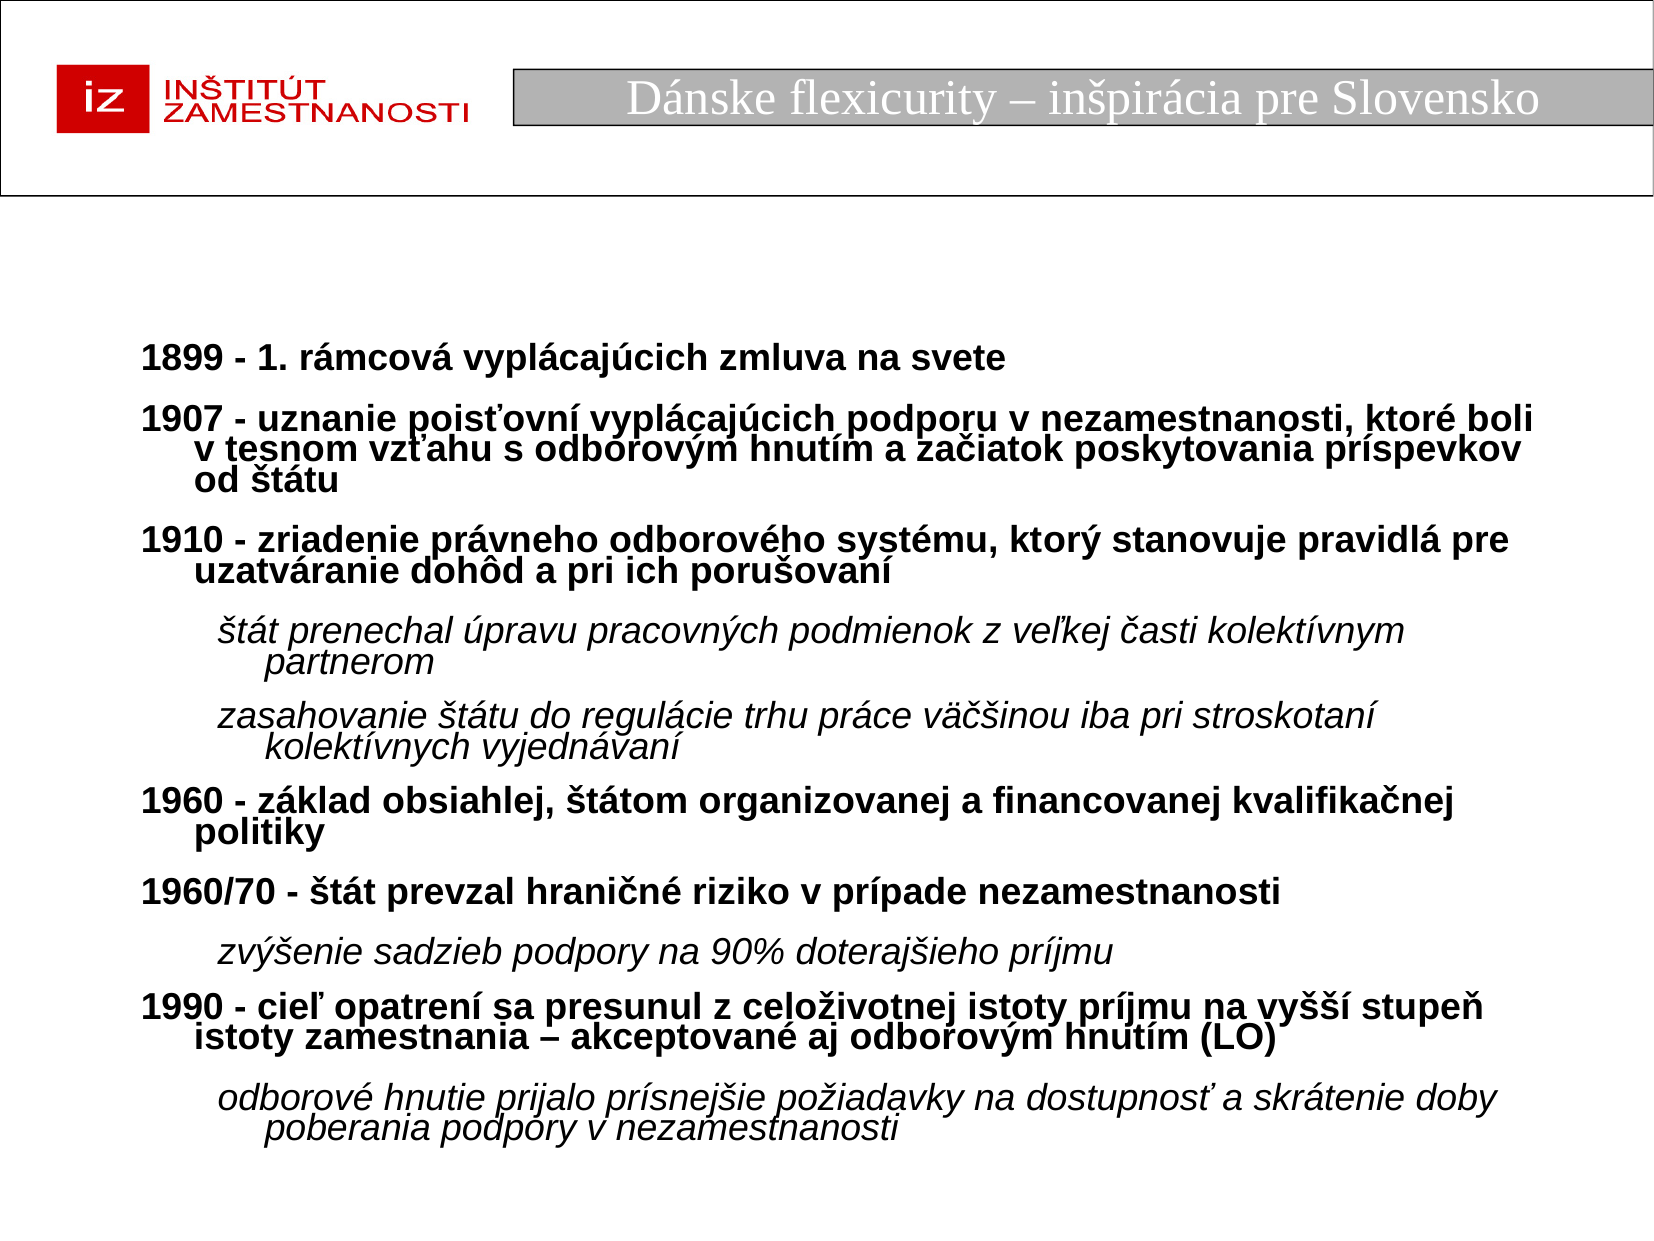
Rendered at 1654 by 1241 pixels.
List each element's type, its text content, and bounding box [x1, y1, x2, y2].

picture [5, 5, 518, 190]
list 1899 - 1. rámcová vyplácajúcich zmluva na svete 1907 - uznanie poisťovní vyplácajúcich podporu v nezamestnanosti, ktoré boli v tesnom vzťahu s odborovým hnutím a začiatok poskytovania príspevkov od štátu 1910 - zriadenie právneho odborového systému, ktorý stanovuje pravidlá pre uzatváranie dohôd a pri ich porušovaní štát prenechal úpravu pracovných podmienok z veľkej časti kolektívnym partnerom zasahovanie štátu do regulácie trhu práce väčšinou iba pri stroskotaní kolektívnych vyjednávaní 1960 - základ obsiahlej, štátom organizovanej a financovanej kvalifikačnej politiky 1960/70 - štát prevzal hraničné riziko v prípade nezamestnanosti zvýšenie sadzieb podpory na 90% doterajšieho príjmu 1990 - cieľ opatrení sa presunul z celoživotnej istoty príjmu na vyšší stupeň istoty zamestnania – akceptované aj odborovým hnutím (LO) odborové hnutie prijalo prísnejšie požiadavky na dostupnosť a skrátenie doby poberania podpory v nezamestnanosti [123, 346, 1536, 1214]
text_box Dánske flexicurity – inšpirácia pre Slovensko [513, 69, 1654, 126]
text_box [0, 0, 1654, 196]
